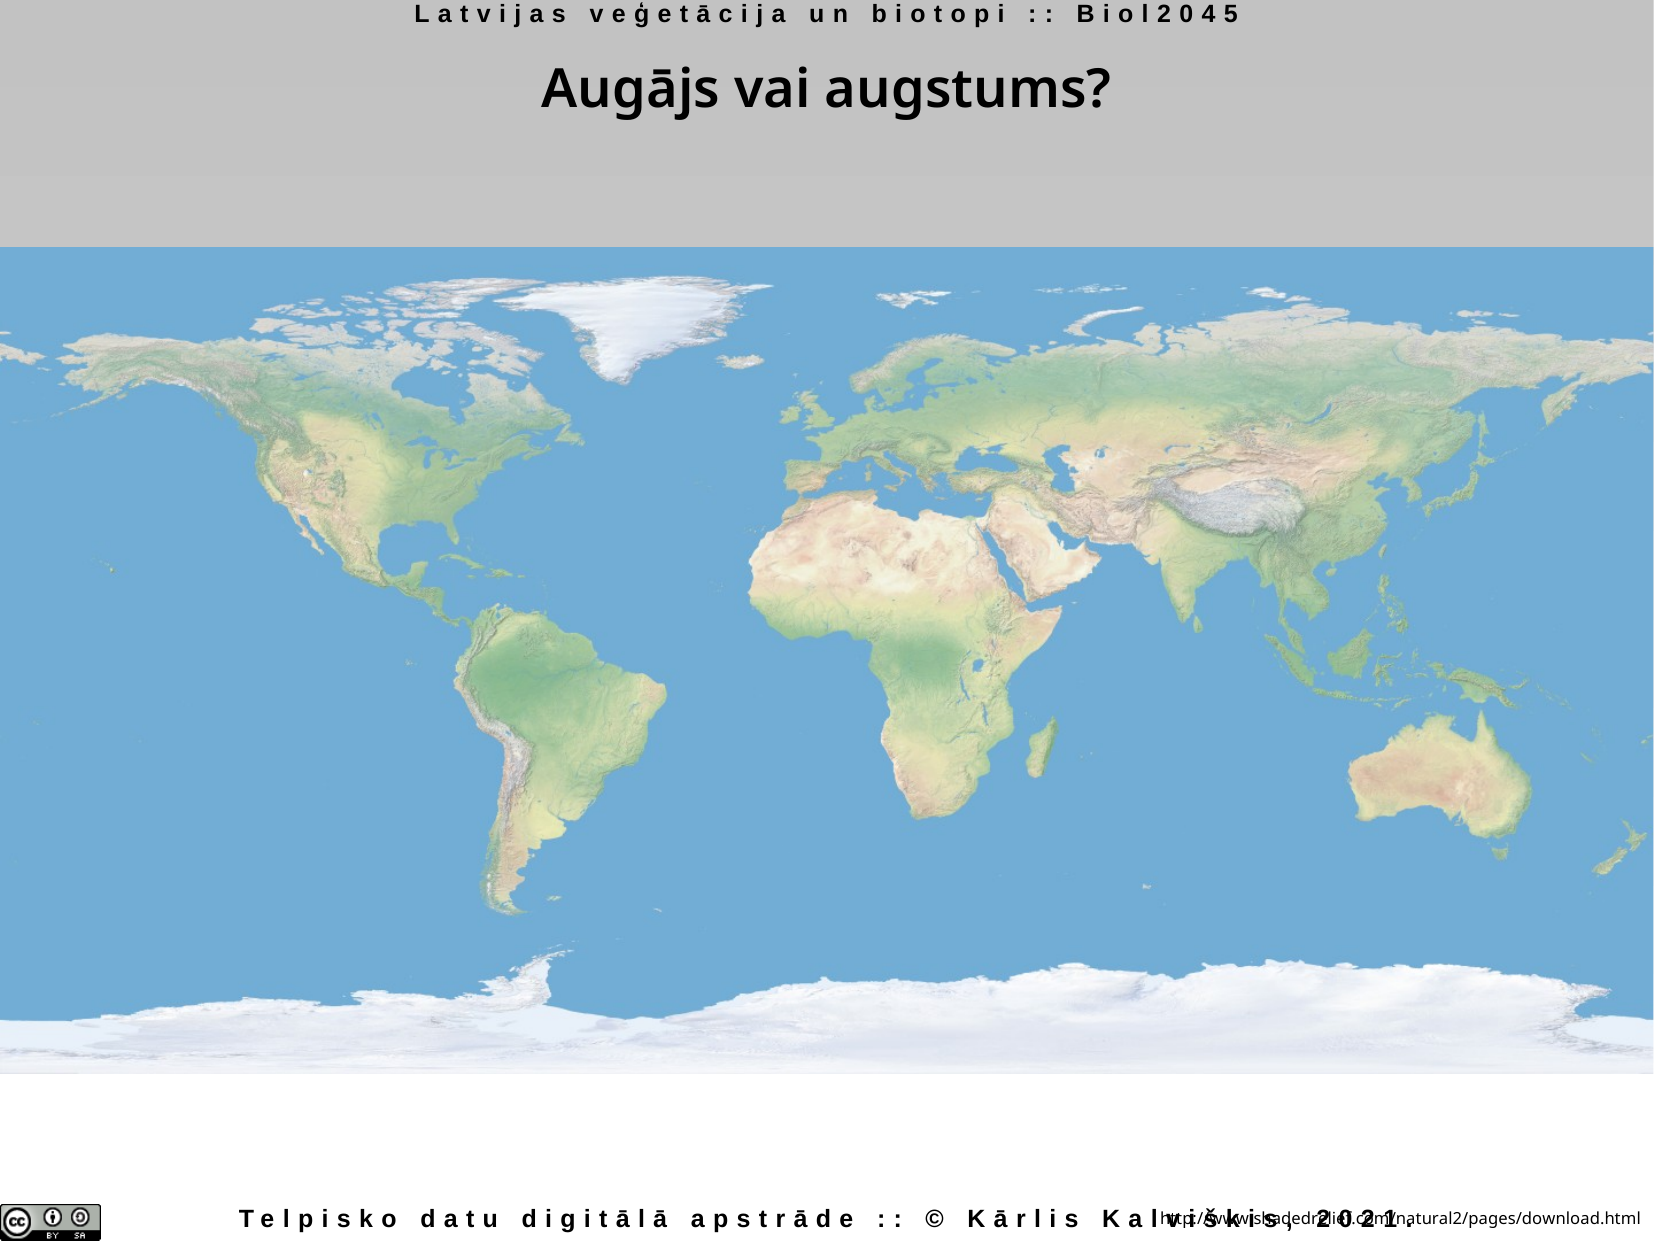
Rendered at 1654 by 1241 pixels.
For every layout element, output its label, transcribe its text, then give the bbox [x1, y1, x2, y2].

picture [0, 0, 1654, 1241]
text_box http://www.shadedrelief.com/natural2/pages/download.html [1187, 1209, 1642, 1230]
title Augājs vai augstums? [29, 49, 1625, 296]
